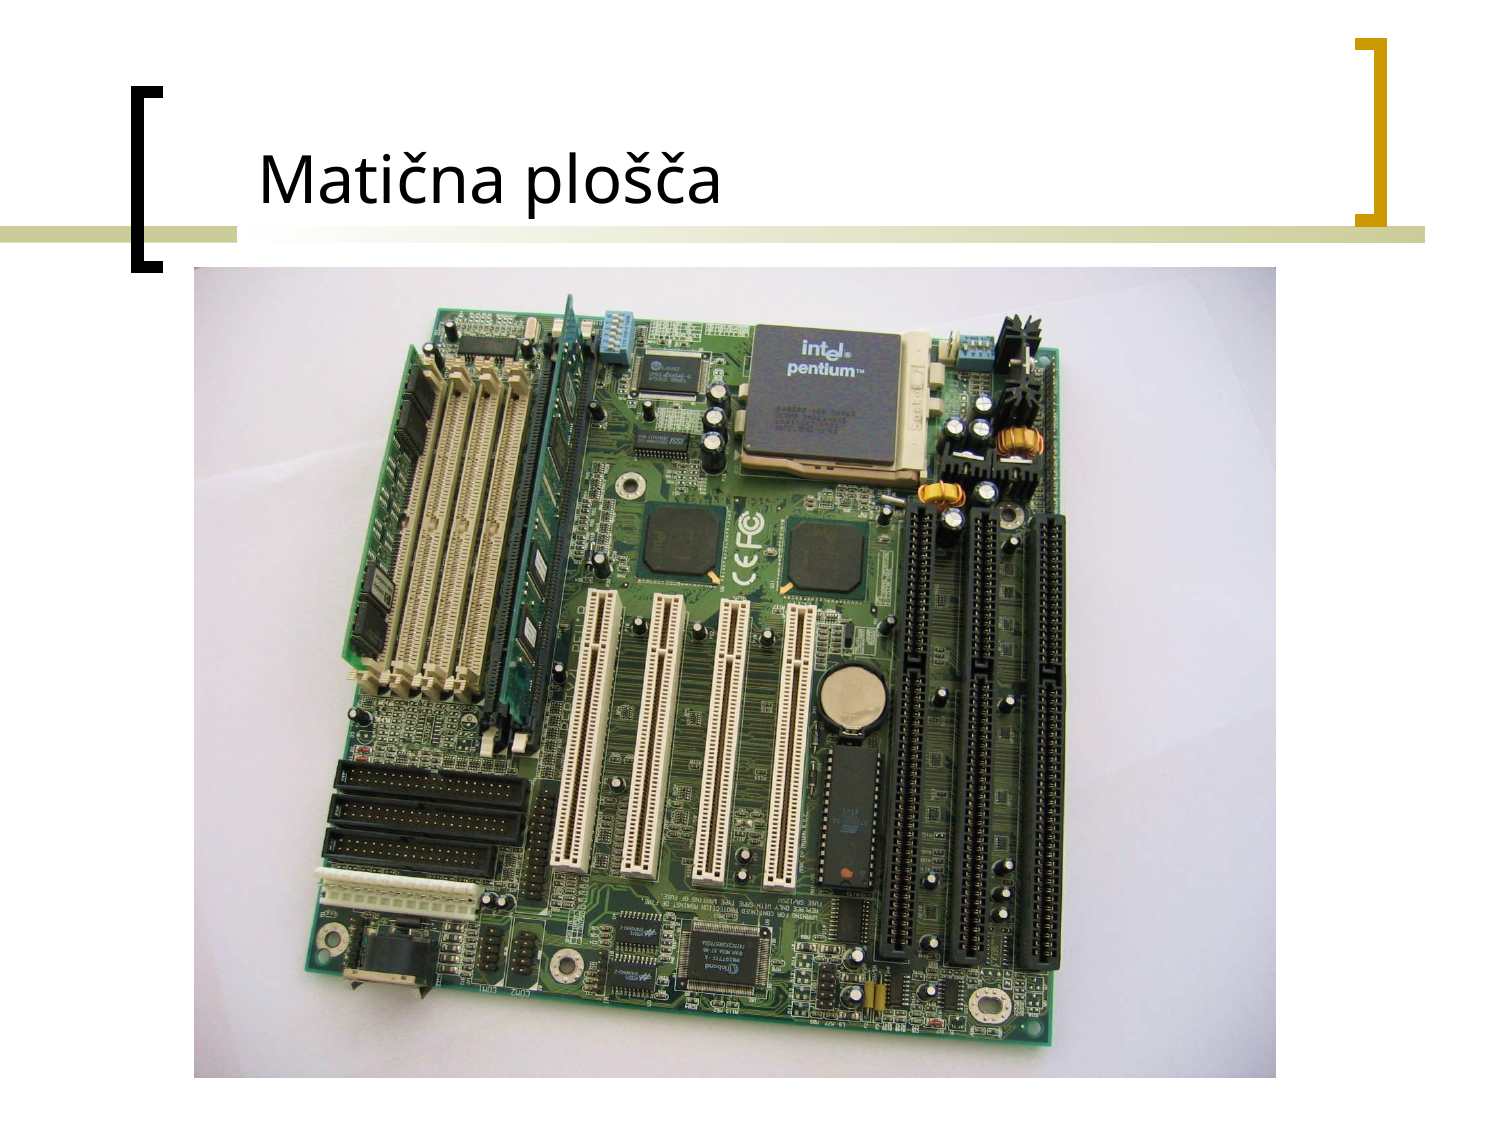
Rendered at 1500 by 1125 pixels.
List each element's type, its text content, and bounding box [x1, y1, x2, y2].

title Matična plošča [242, 78, 981, 224]
picture [194, 267, 1276, 1078]
